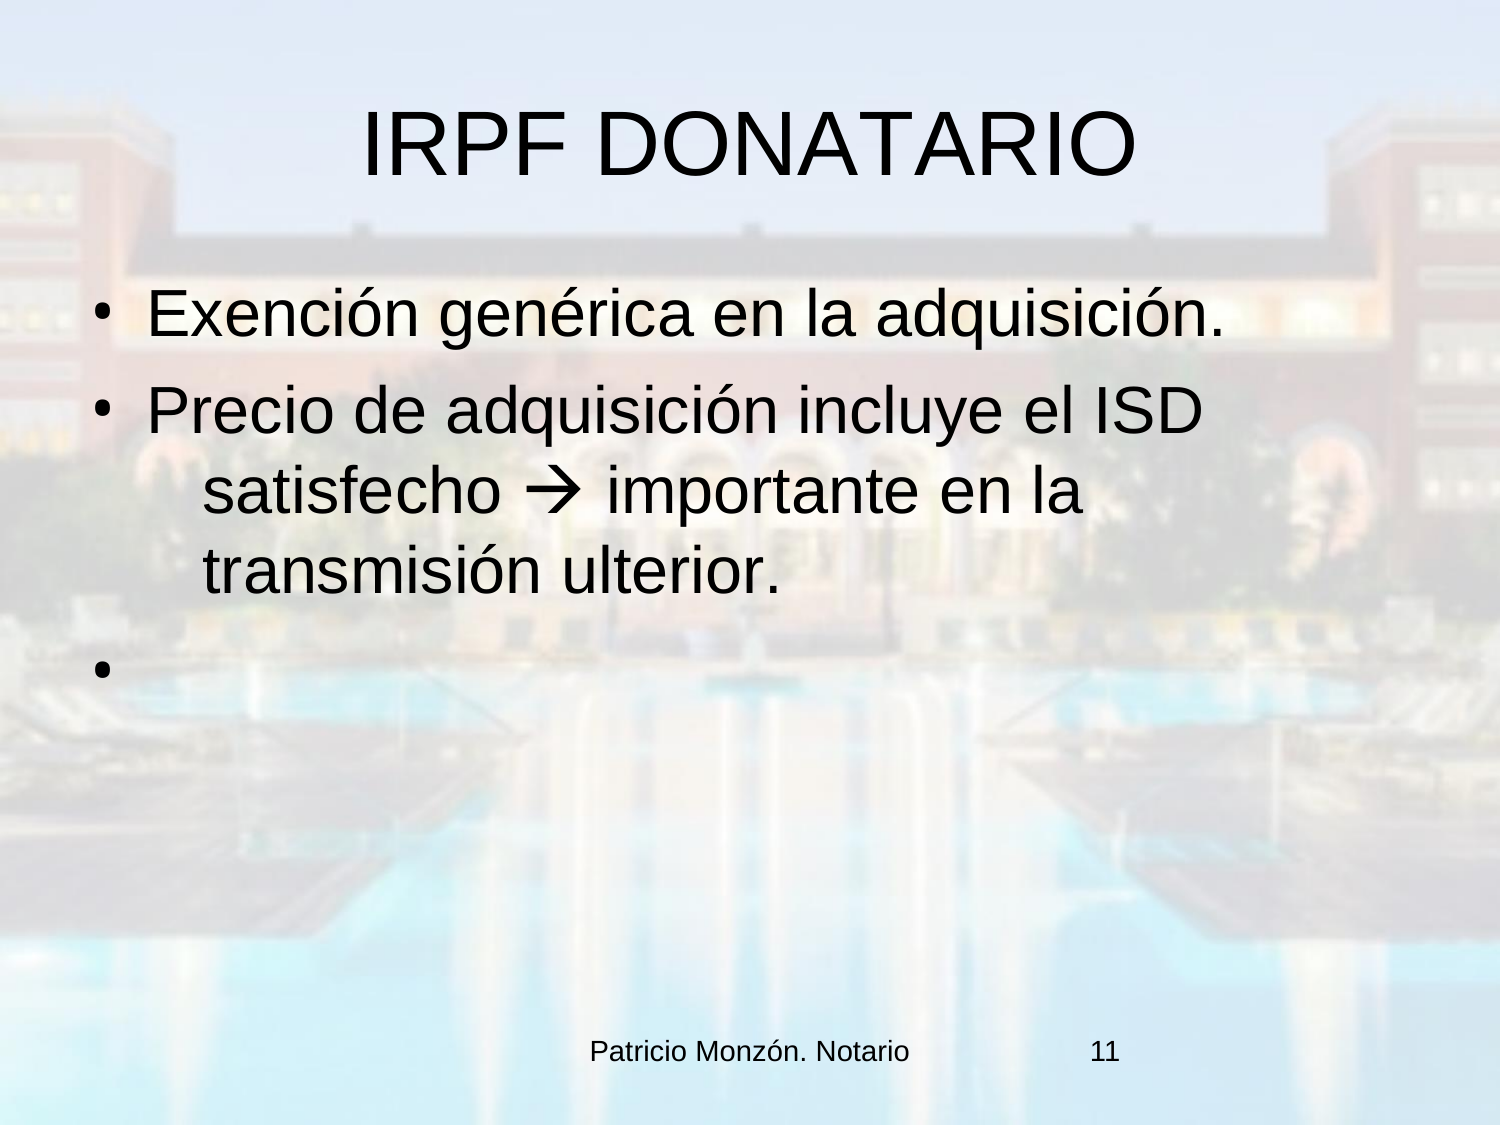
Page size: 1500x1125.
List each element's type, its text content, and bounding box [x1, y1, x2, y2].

text_box Patricio Monzón. Notario [512, 1024, 988, 1103]
list Exención genérica en la adquisición. Precio de adquisición incluye el ISD satisfecho  importante en la transmisión ulterior. [75, 262, 1426, 1005]
text_box [1074, 1024, 1426, 1103]
title IRPF DONATARIO [75, 45, 1426, 233]
